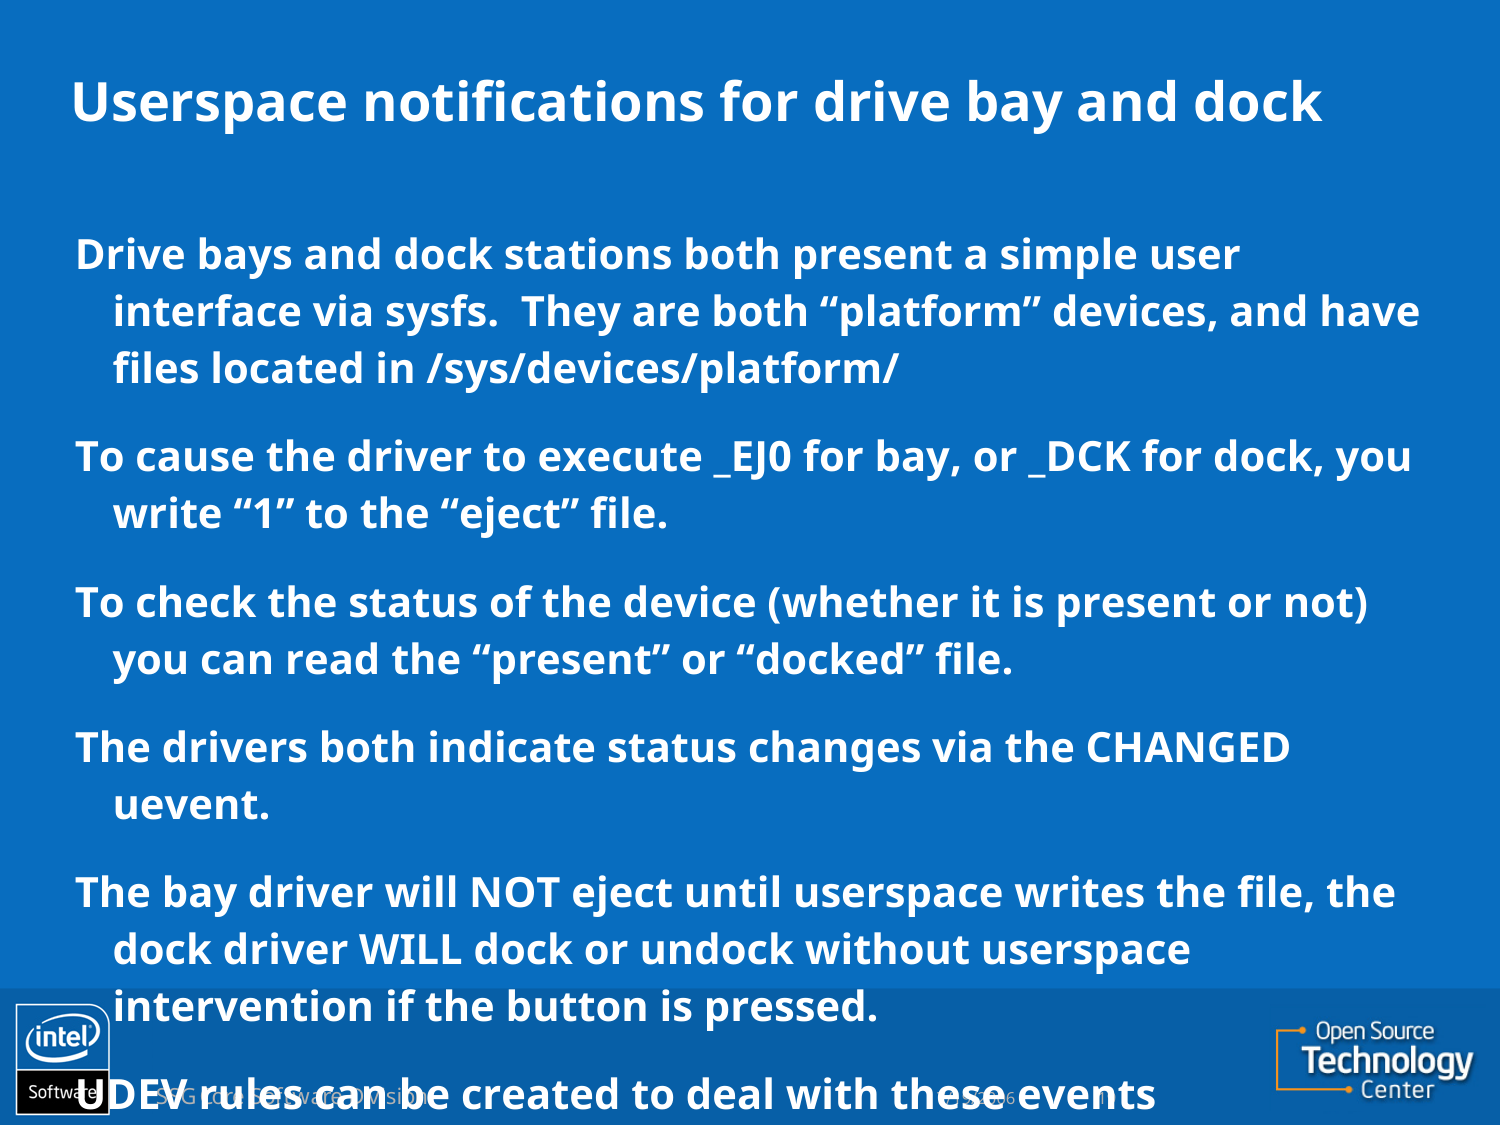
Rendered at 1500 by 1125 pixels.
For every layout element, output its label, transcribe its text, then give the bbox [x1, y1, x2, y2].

title Userspace notifications for drive bay and dock [70, 34, 1428, 167]
list Drive bays and dock stations both present a simple user interface via sysfs. They are both “platform” devices, and have files located in /sys/devices/platform/ To cause the driver to execute _EJ0 for bay, or _DCK for dock, you write “1” to the “eject” file. To check the status of the device (whether it is present or not) you can read the “present” or “docked” file. The drivers both indicate status changes via the CHANGED uevent. The bay driver will NOT eject until userspace writes the file, the dock driver WILL dock or undock without userspace intervention if the button is pressed. UDEV rules can be created to deal with these events [74, 224, 1427, 1041]
picture [0, 0, 1500, 1125]
